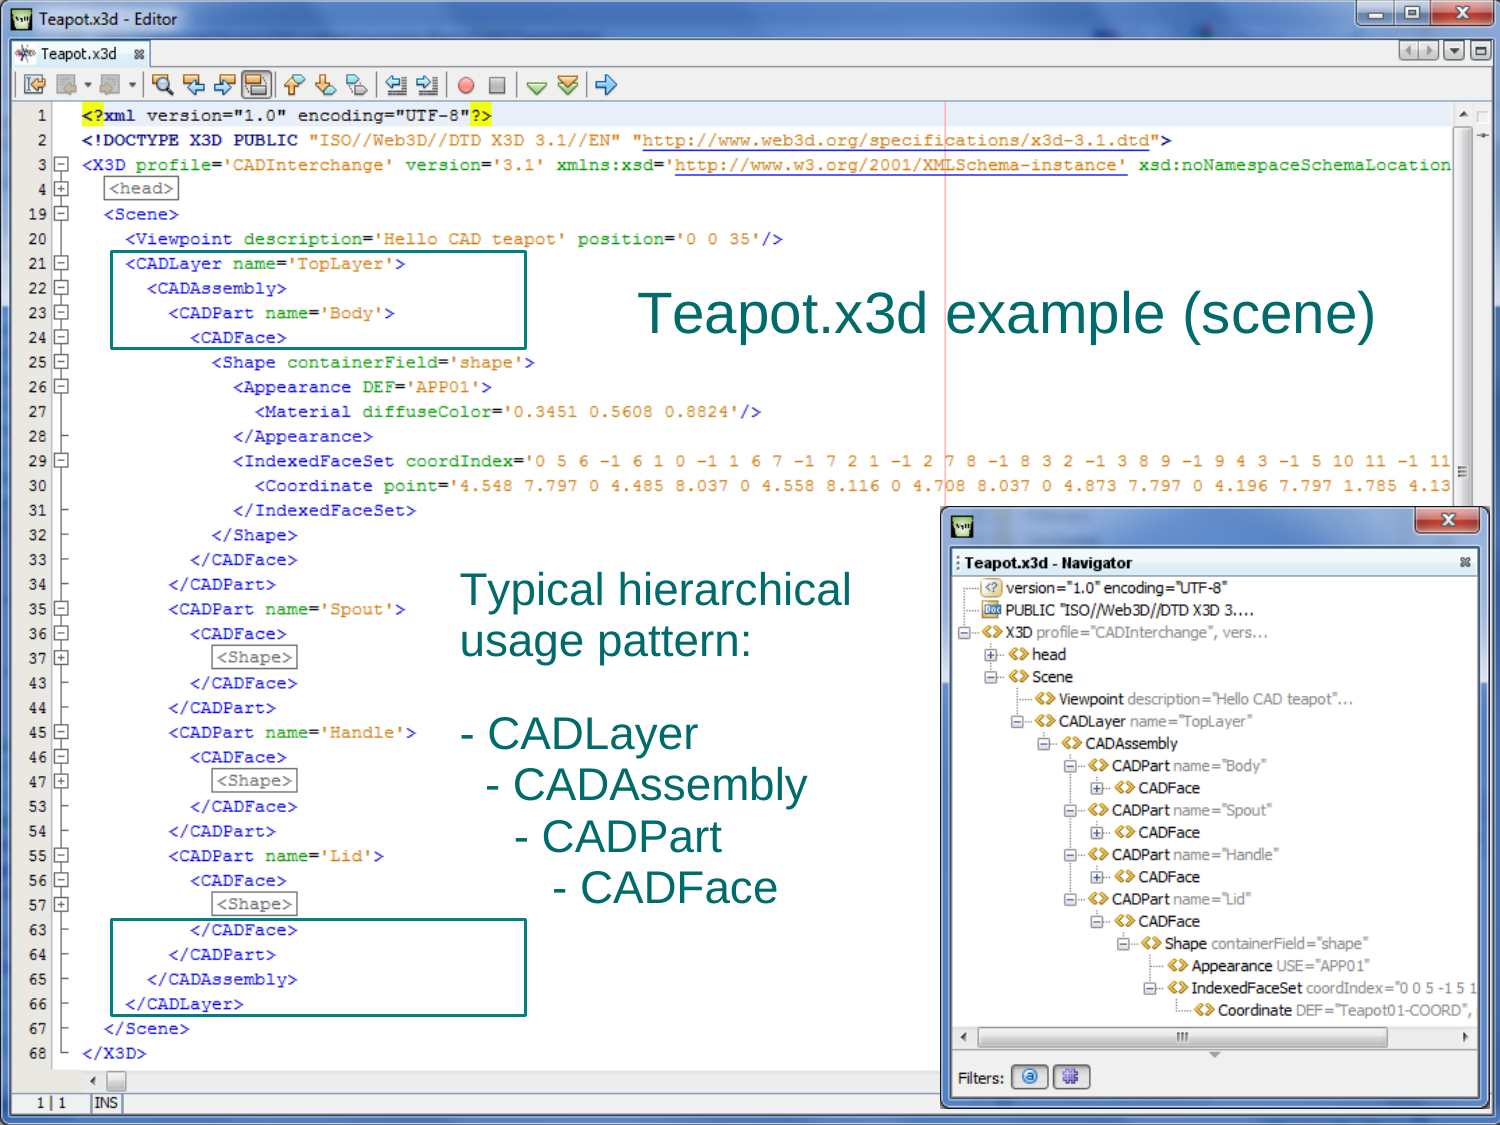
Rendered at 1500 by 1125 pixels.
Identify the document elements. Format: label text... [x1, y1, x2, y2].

text_box Typical hierarchical usage pattern: - CADLayer - CADAssembly - CADPart - CADFace [444, 556, 868, 920]
text_box Teapot.x3d example (scene) [622, 273, 1393, 354]
picture [0, 0, 1500, 1125]
